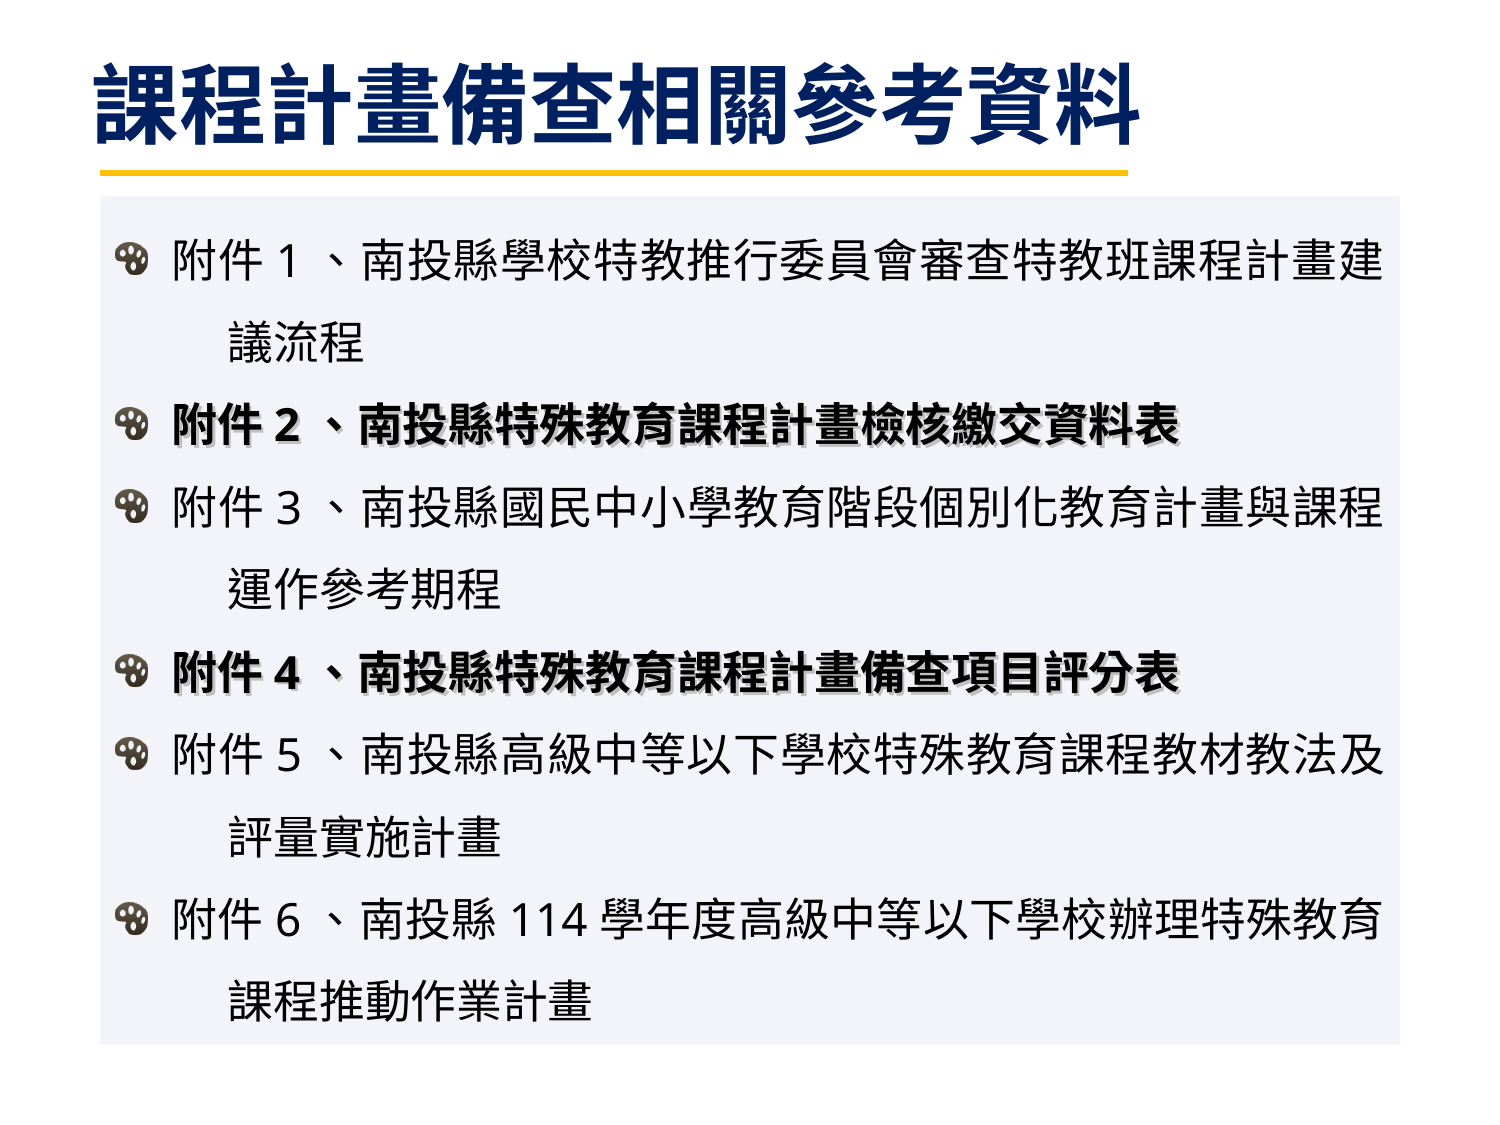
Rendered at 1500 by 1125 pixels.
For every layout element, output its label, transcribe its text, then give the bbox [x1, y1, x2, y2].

text_box 課程計畫備查相關參考資料 [76, 42, 1168, 164]
text_box 附件1、南投縣學校特教推行委員會審查特教班課程計畫建議流程 附件2、南投縣特殊教育課程計畫檢核繳交資料表 附件3、南投縣國民中小學教育階段個別化教育計畫與課程運作參考期程 附件4、南投縣特殊教育課程計畫備查項目評分表 附件5、南投縣高級中等以下學校特殊教育課程教材教法及評量實施計畫 附件6、南投縣114學年度高級中等以下學校辦理特殊教育課程推動作業計畫 [100, 196, 1400, 1045]
